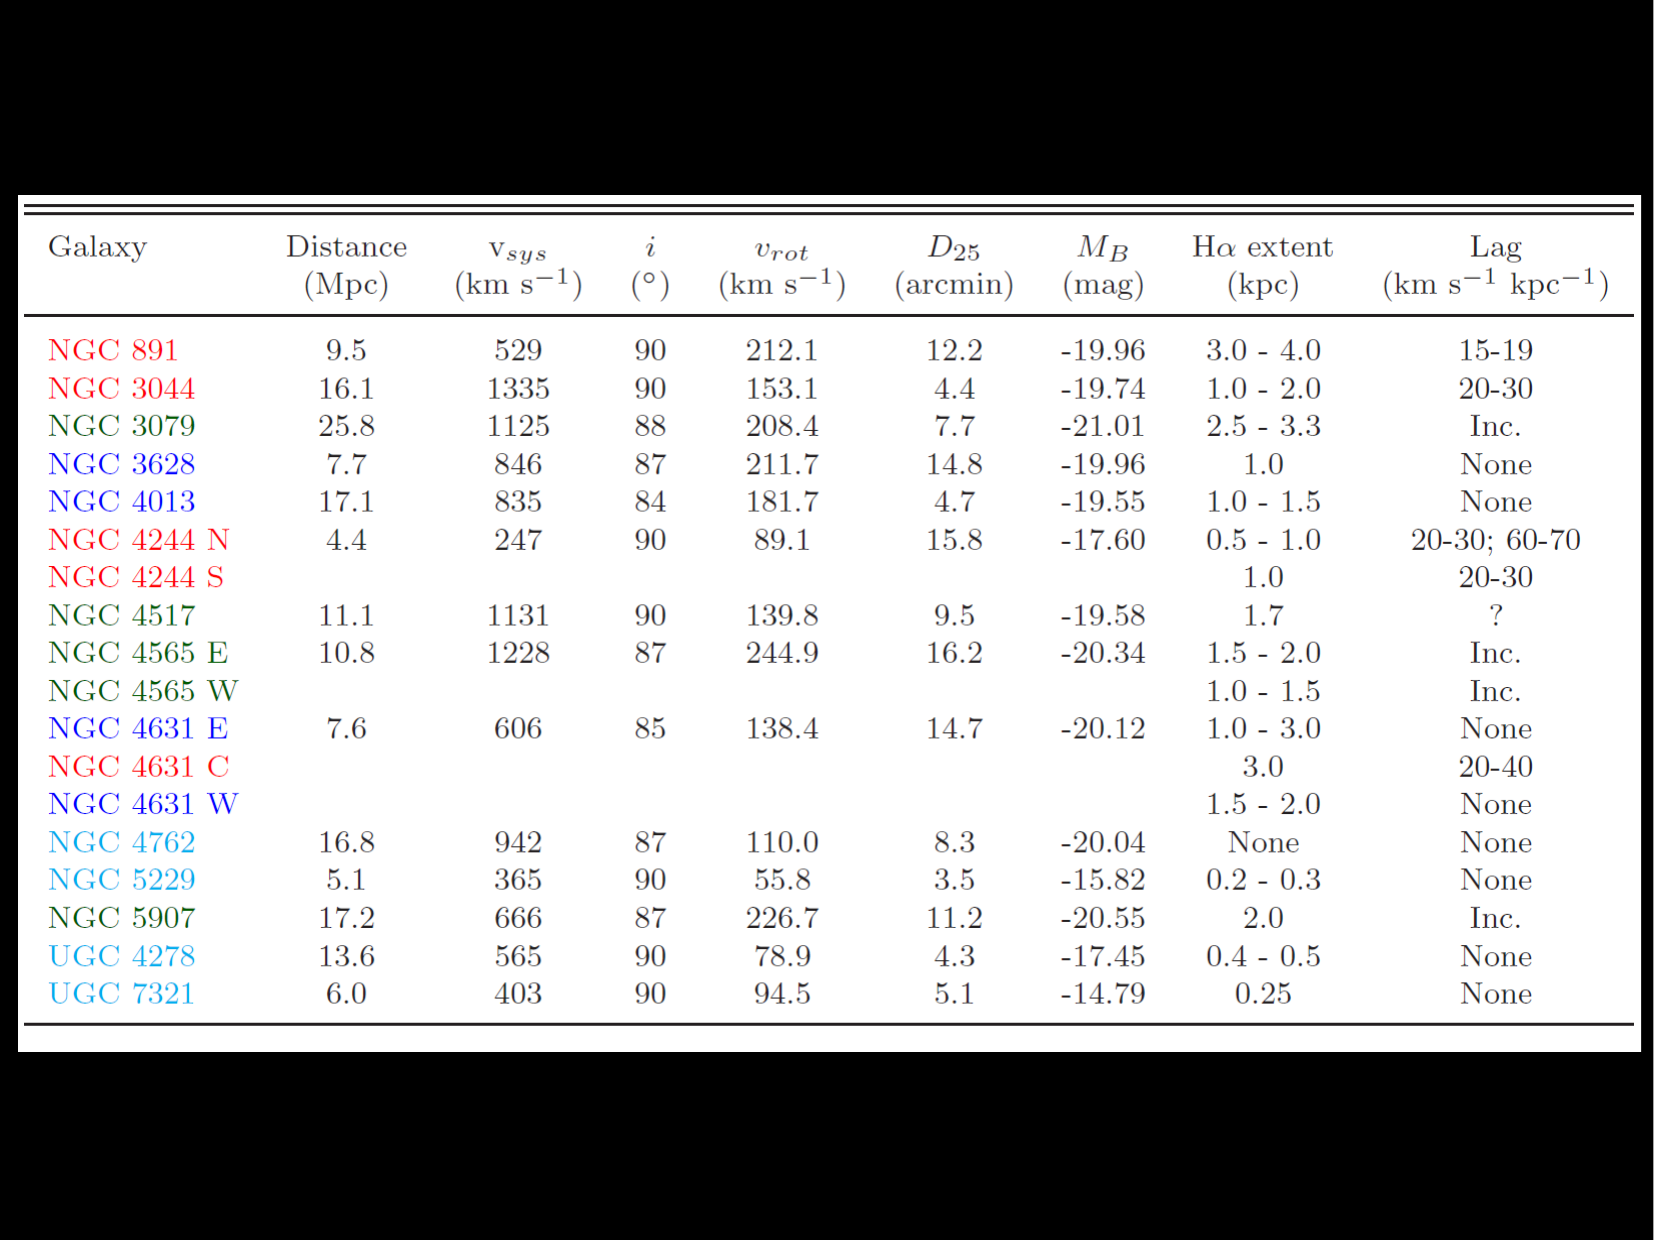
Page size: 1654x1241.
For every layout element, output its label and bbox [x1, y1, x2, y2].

picture [18, 195, 1642, 1052]
